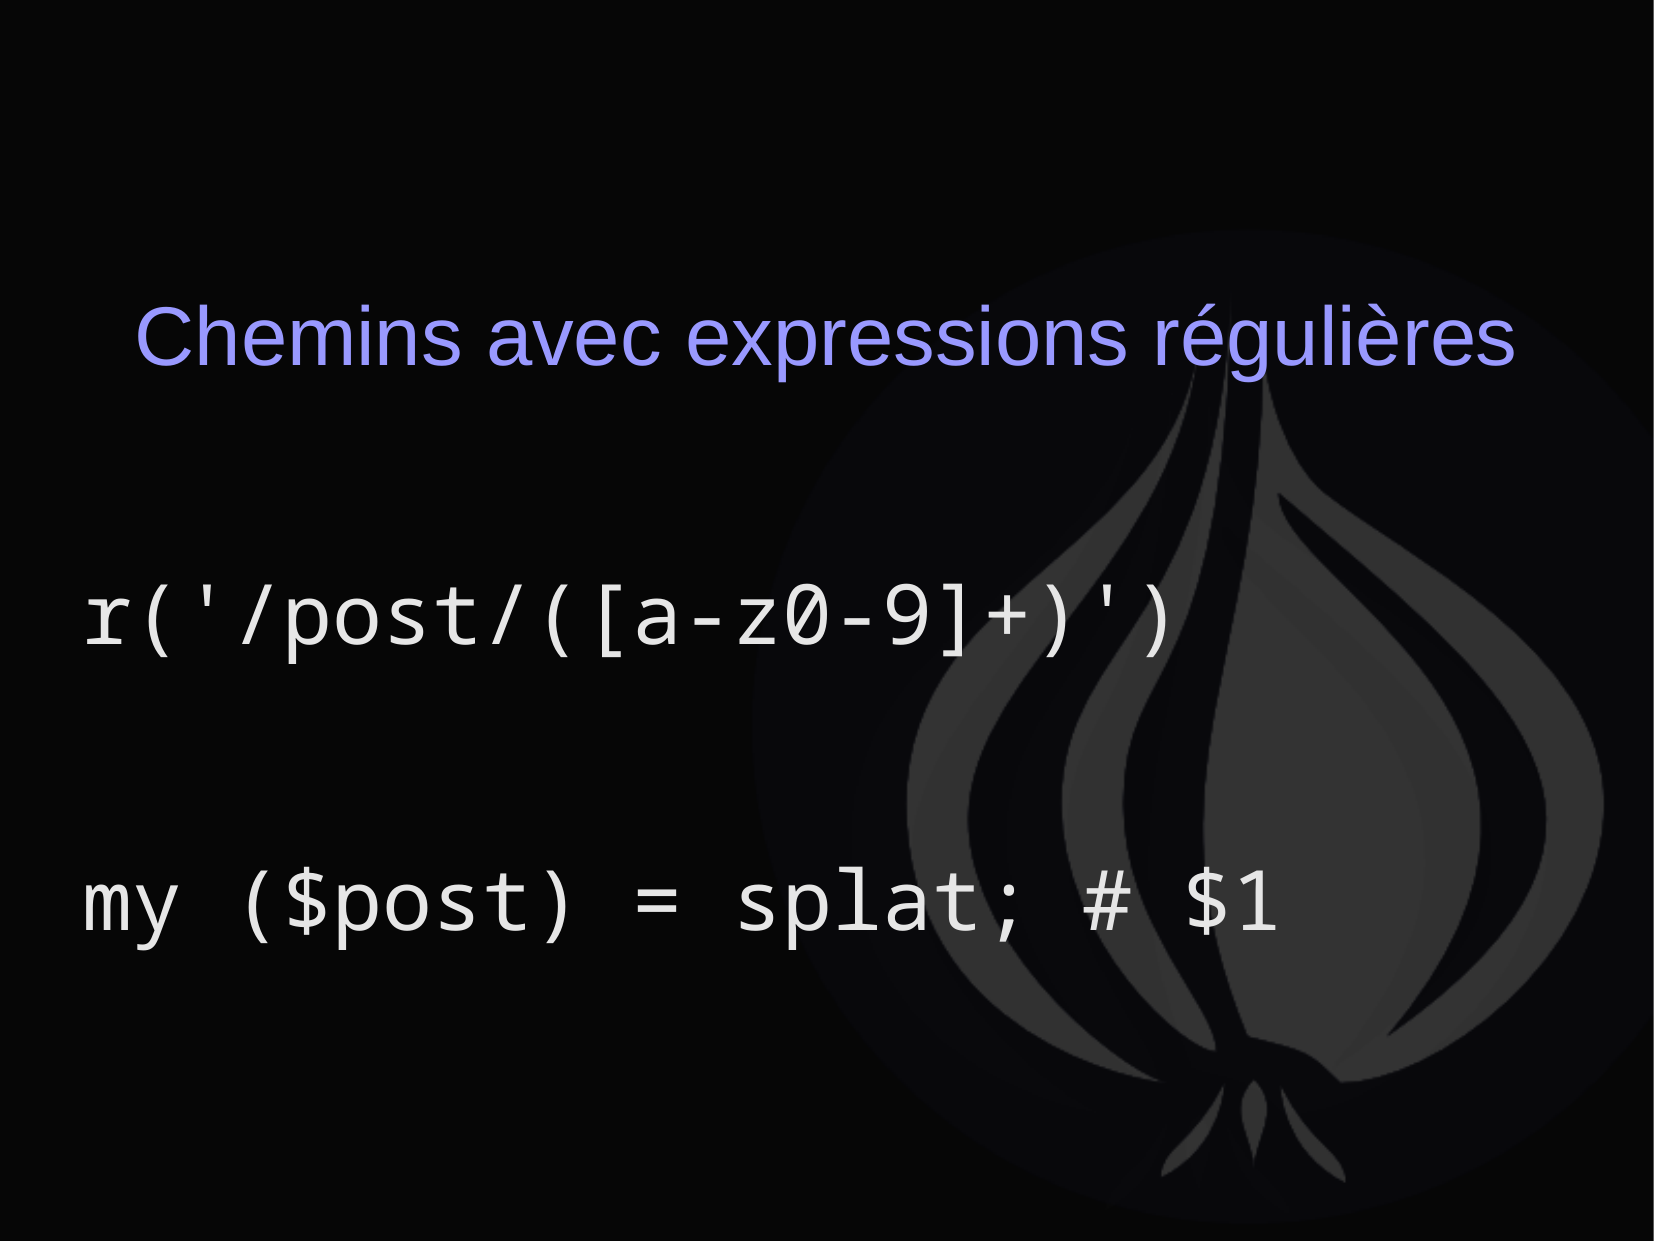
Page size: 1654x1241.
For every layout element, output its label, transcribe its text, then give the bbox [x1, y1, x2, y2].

picture [0, 0, 1654, 1241]
list Chemins avec expressions régulières r('/post/([a-z0-9]+)') my ($post) = splat; # $1 [82, 290, 1571, 1109]
